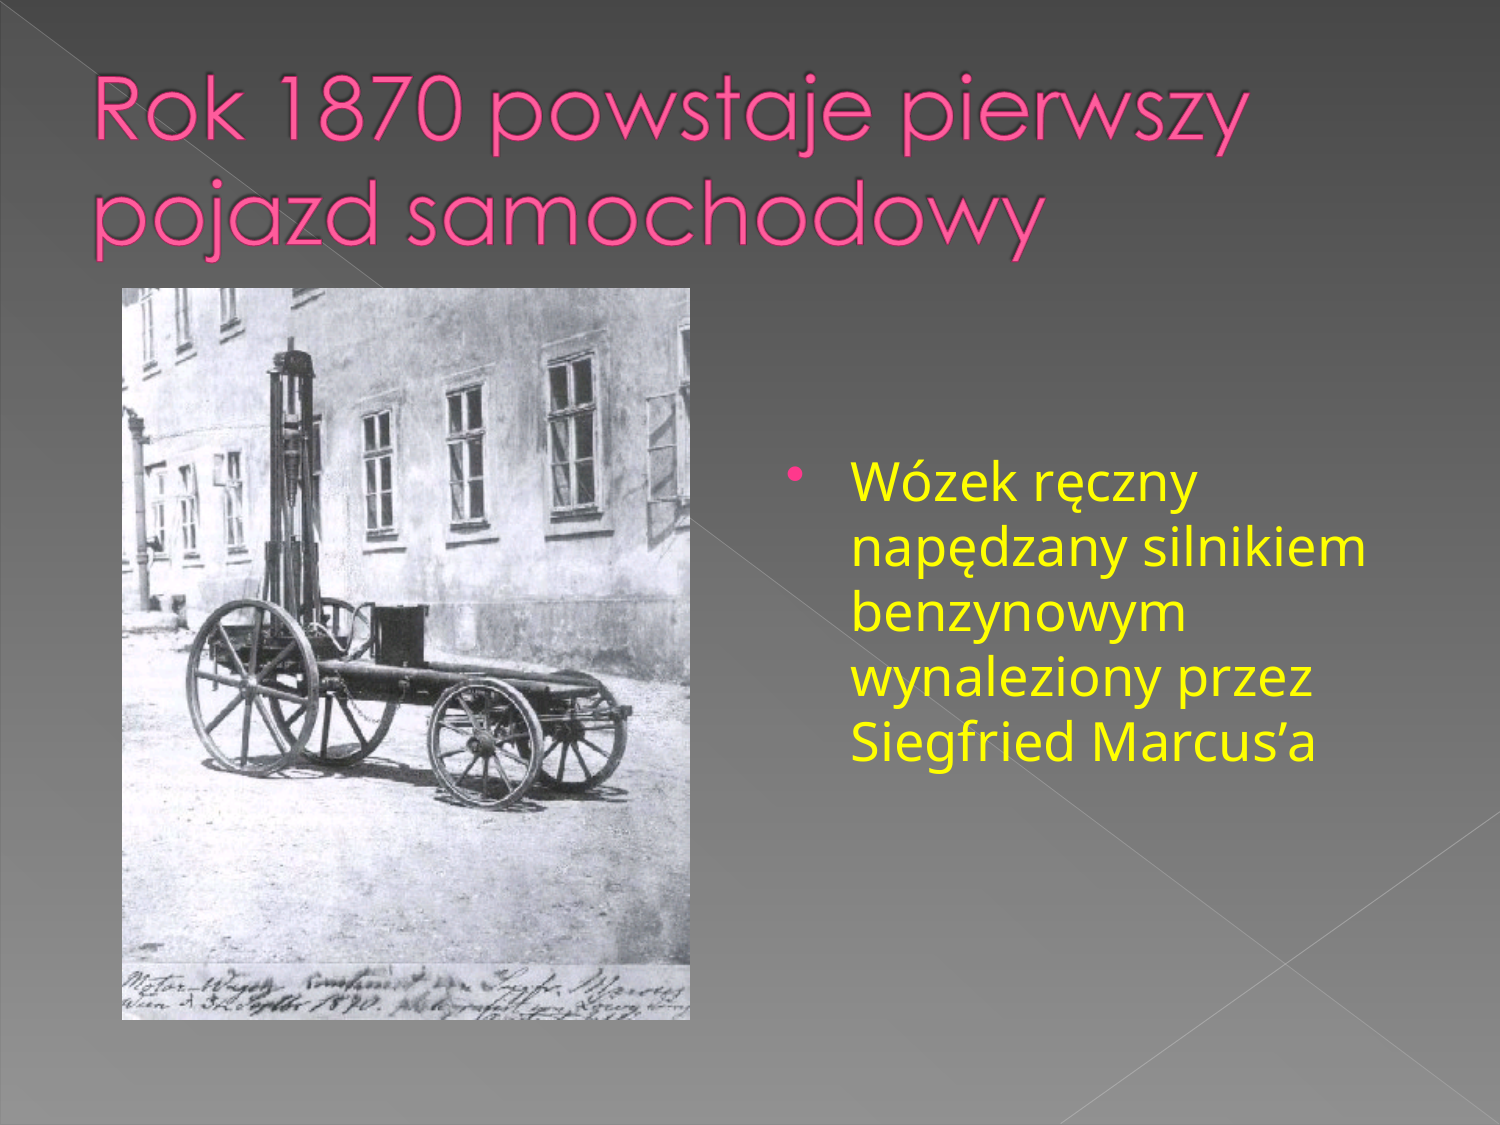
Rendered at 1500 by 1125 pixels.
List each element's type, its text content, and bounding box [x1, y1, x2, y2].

picture [32, 20, 1427, 274]
picture [122, 288, 690, 1020]
text_box Wózek ręczny napędzany silnikiem benzynowym wynaleziony przez Siegfried Marcus’a [762, 282, 1426, 1026]
